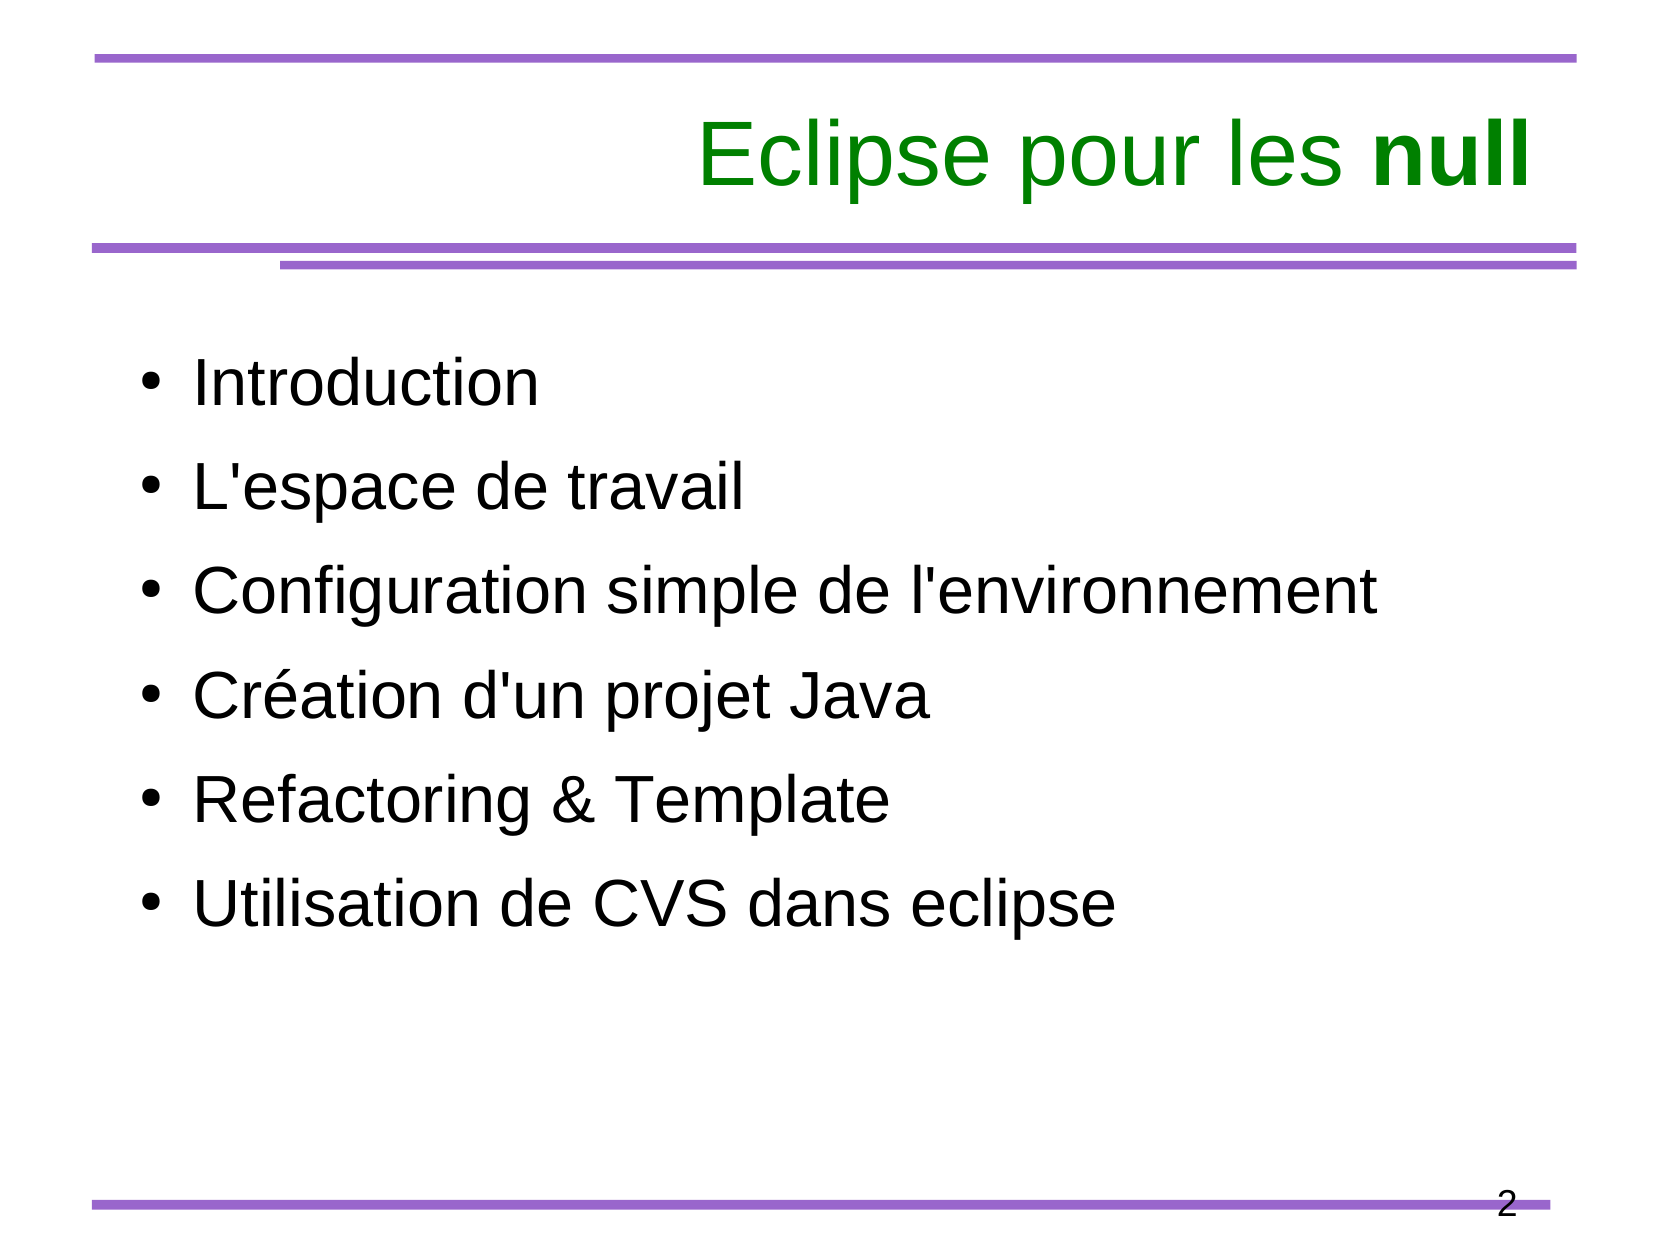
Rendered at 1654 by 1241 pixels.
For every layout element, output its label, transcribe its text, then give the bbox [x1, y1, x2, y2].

title Eclipse pour les null [121, 49, 1534, 257]
list Introduction L'espace de travail Configuration simple de l'environnement Création d'un projet Java Refactoring & Template Utilisation de CVS dans eclipse [121, 344, 1534, 975]
